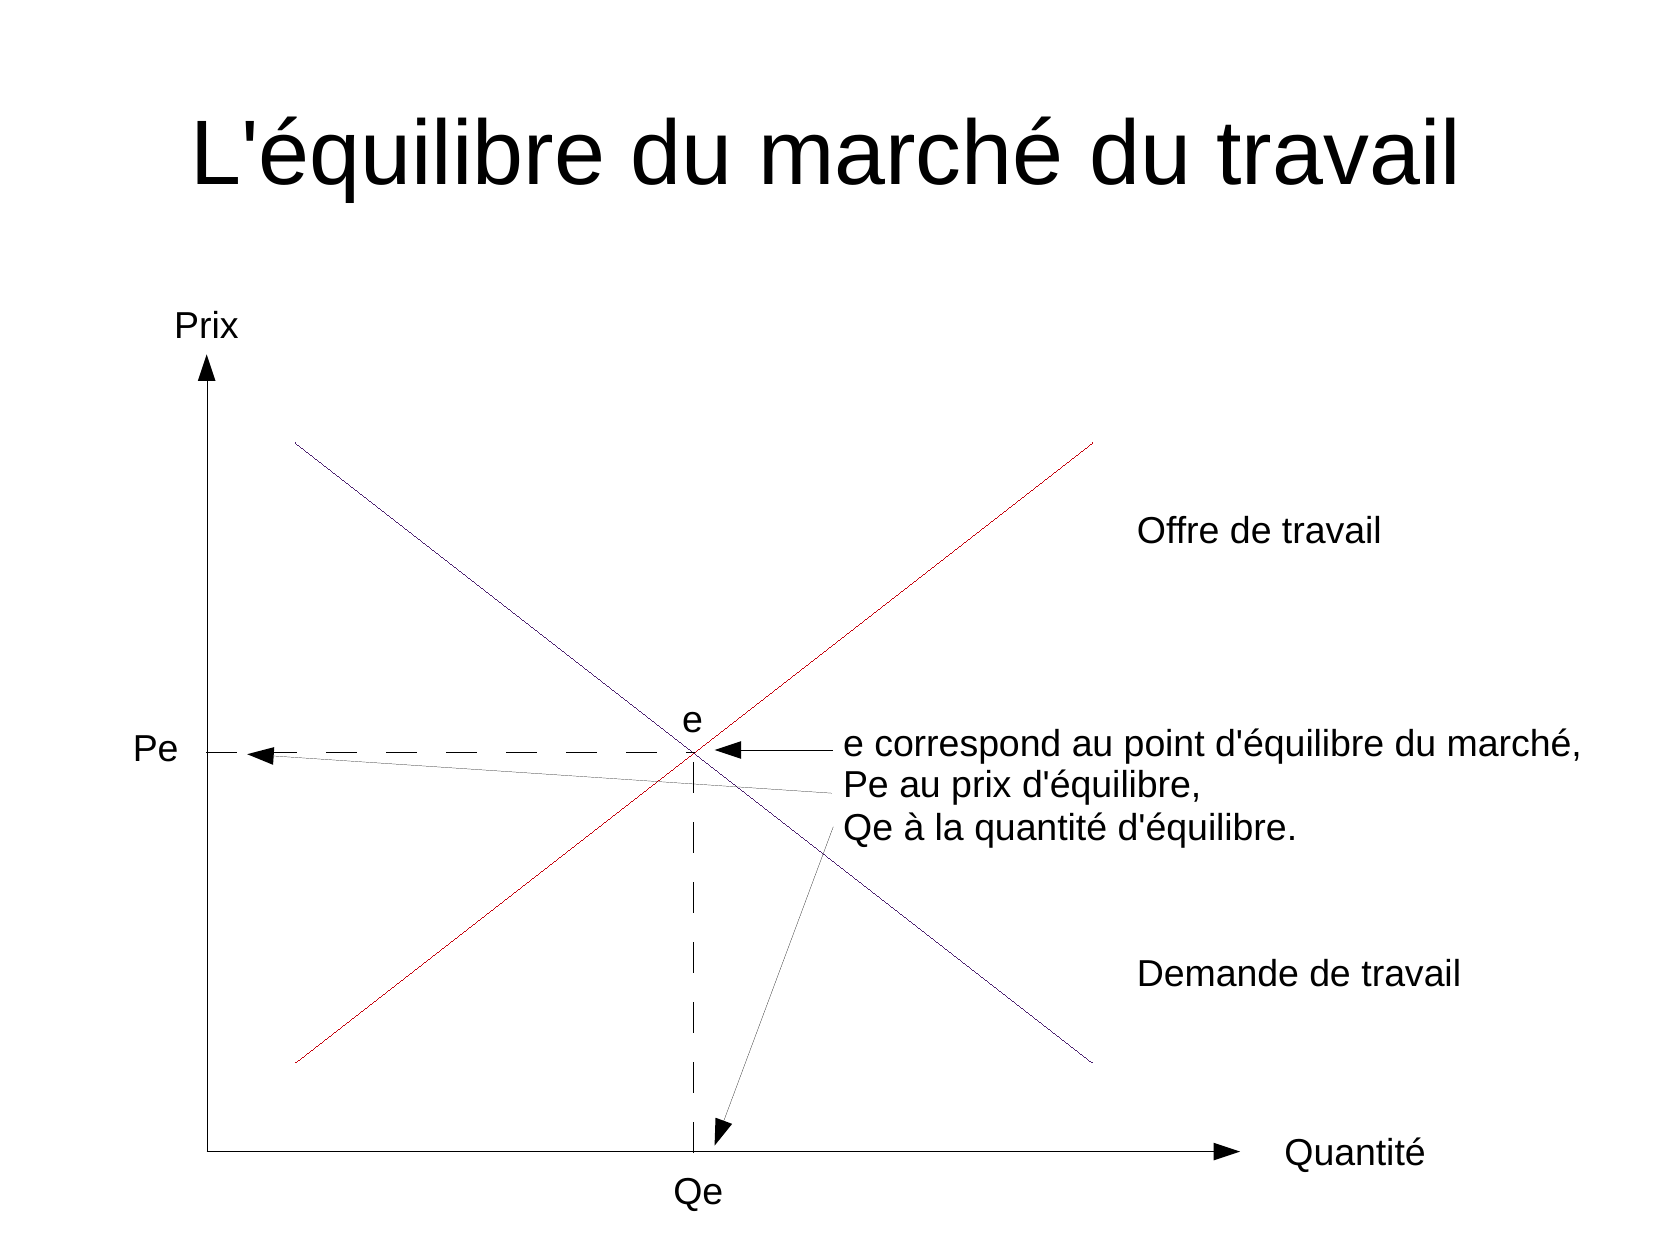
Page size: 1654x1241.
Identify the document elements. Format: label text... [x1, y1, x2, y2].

text_box Offre de travail [1122, 501, 1398, 559]
title L'équilibre du marché du travail [82, 49, 1571, 257]
text_box Prix [159, 297, 254, 355]
text_box Pe [118, 720, 194, 778]
text_box Qe [658, 1163, 739, 1221]
text_box e correspond au point d'équilibre du marché, Pe au prix d'équilibre, Qe à la quantité d'équilibre. [828, 714, 1600, 854]
text_box Demande de travail [1122, 944, 1477, 1002]
text_box e [667, 690, 718, 748]
text_box Quantité [1269, 1124, 1442, 1182]
